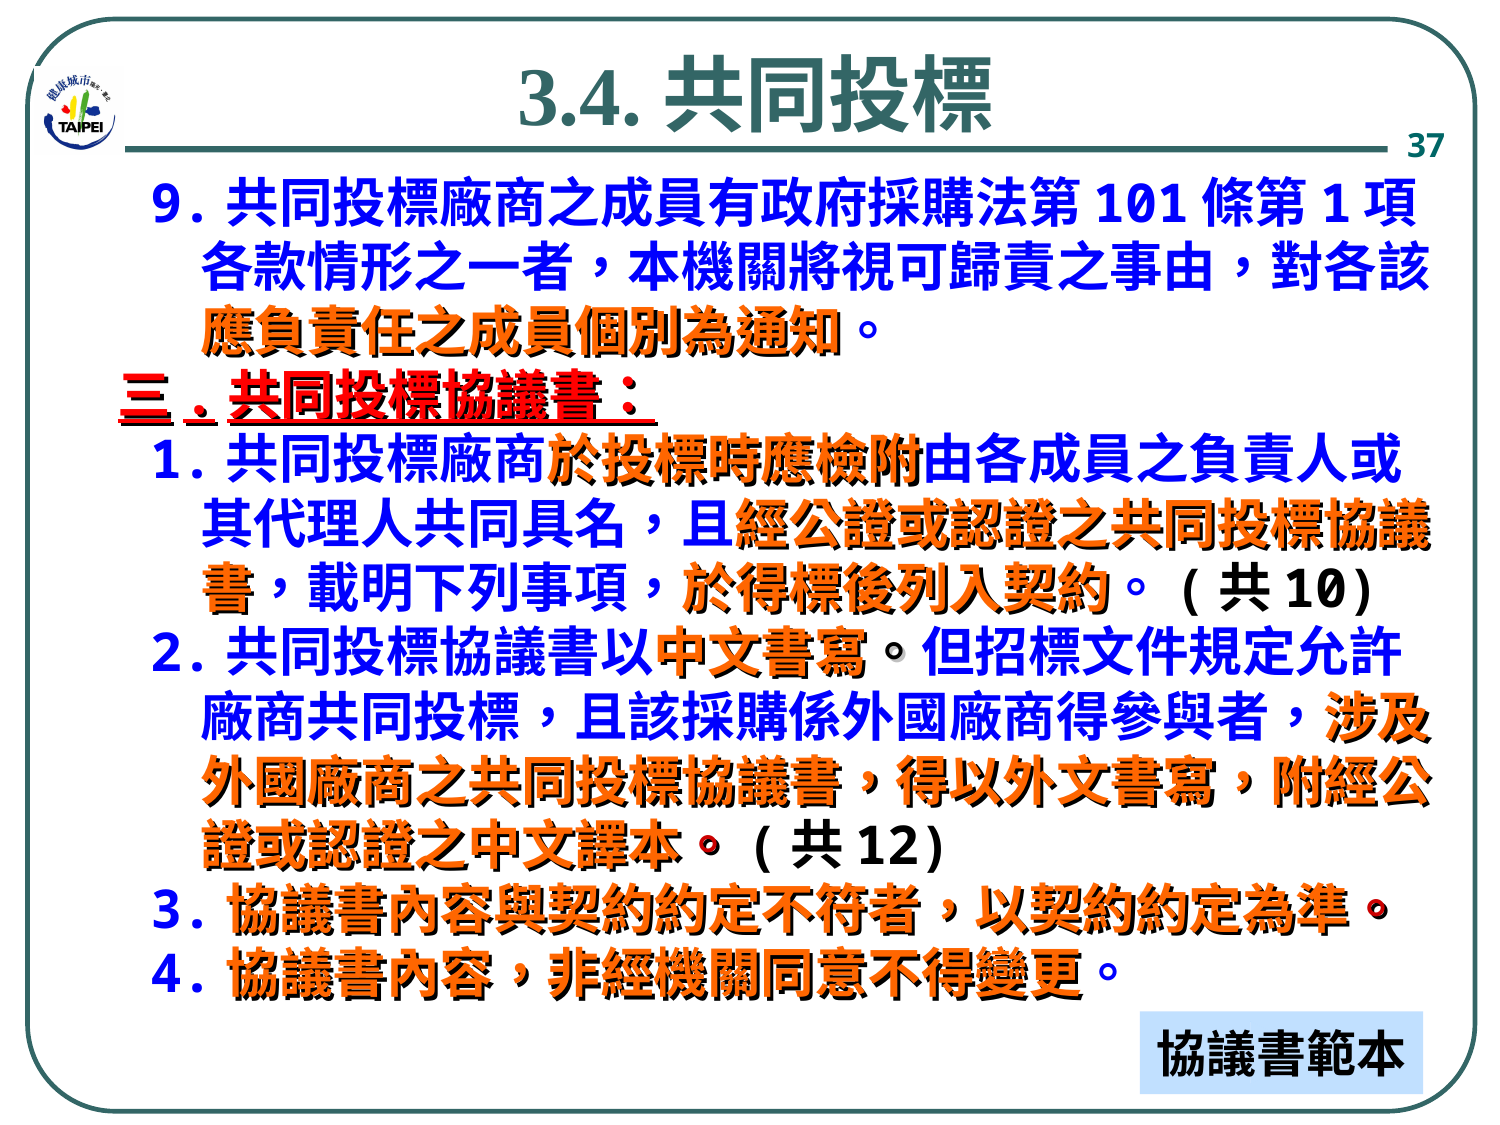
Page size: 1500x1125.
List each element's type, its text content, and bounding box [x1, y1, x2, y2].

title 3.4.共同投標 [125, 31, 1388, 150]
list 9.共同投標廠商之成員有政府採購法第101條第1項各款情形之一者，本機關將視可歸責之事由，對各該應負責任之成員個別為通知。 三.共同投標協議書： 1.共同投標廠商於投標時應檢附由各成員之負責人或其代理人共同具名，且經公證或認證之共同投標協議書，載明下列事項，於得標後列入契約。(共10) 2.共同投標協議書以中文書寫。但招標文件規定允許廠商共同投標，且該採購係外國廠商得參與者，涉及外國廠商之共同投標協議書，得以外文書寫，附經公證或認證之中文譯本。(共12) 3.協議書內容與契約約定不符者，以契約約定為準。 4.協議書內容，非經機關同意不得變更。 [21, 160, 1466, 1064]
text_box 協議書範本 [1139, 1011, 1424, 1095]
